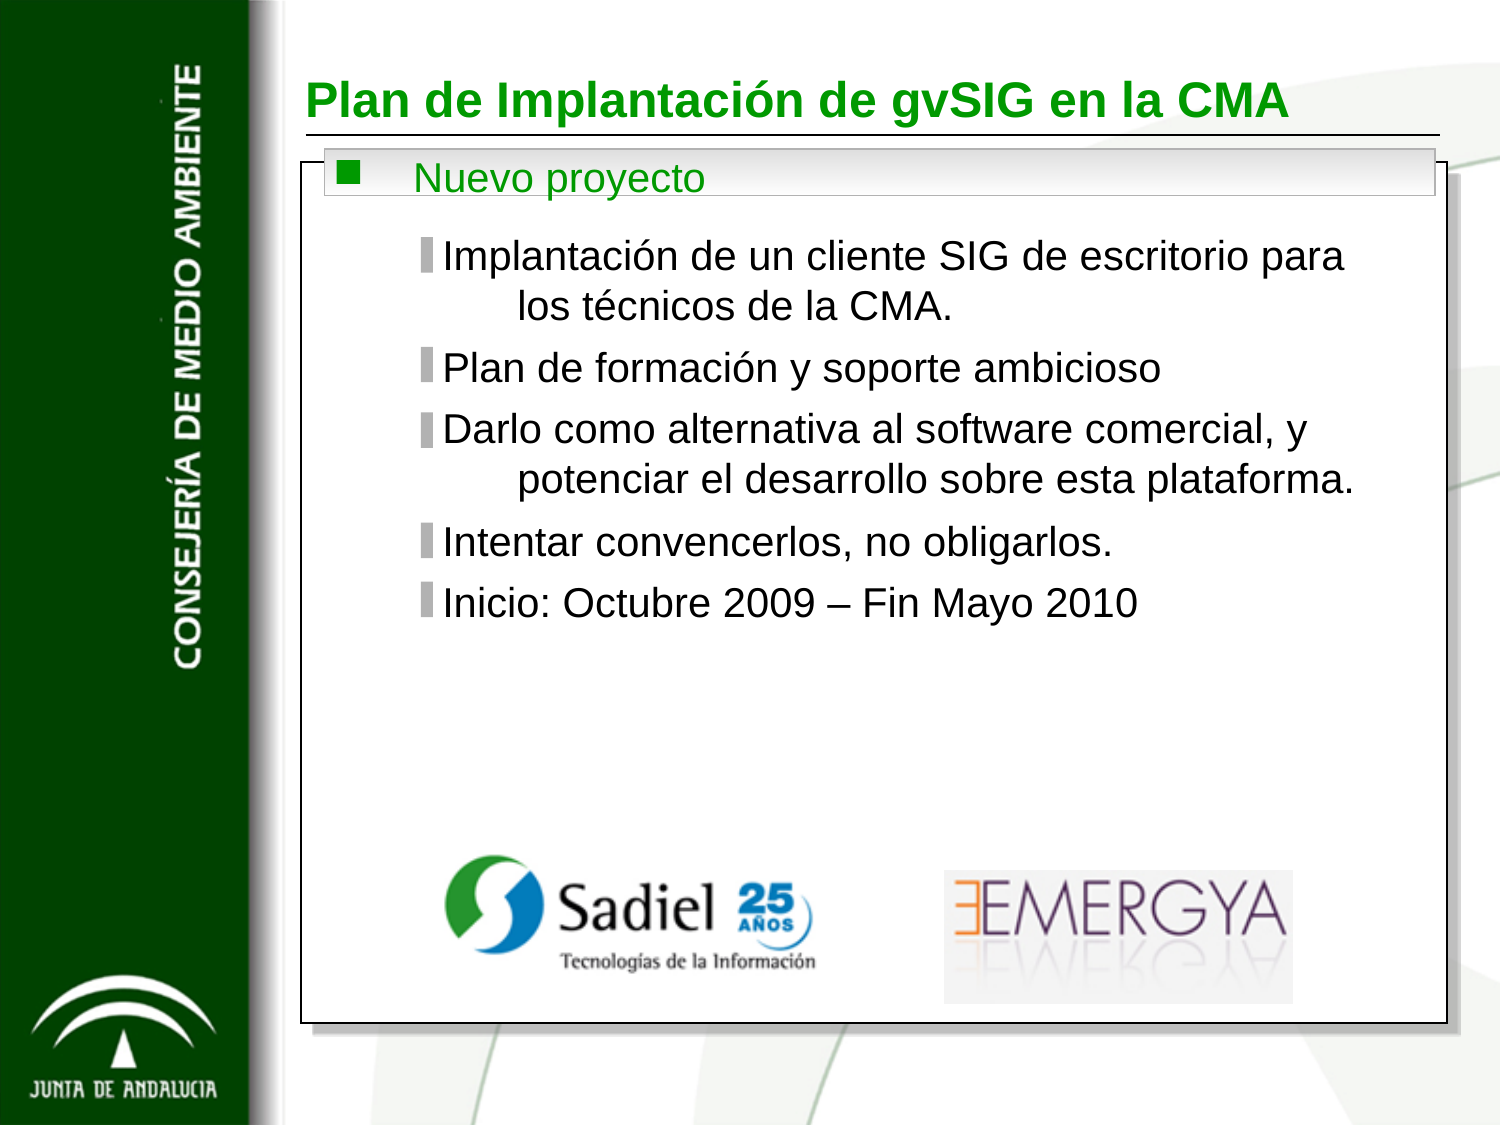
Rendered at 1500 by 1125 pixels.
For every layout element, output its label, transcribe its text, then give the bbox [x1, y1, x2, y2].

text_box Nuevo proyecto [324, 148, 1436, 196]
text_box [336, 160, 361, 184]
text_box Plan de Implantación de gvSIG en la CMA [290, 54, 1472, 140]
picture [0, 0, 1500, 1125]
text_box [301, 162, 1447, 1024]
text_box Implantación de un cliente SIG de escritorio para los técnicos de la CMA. Plan de formación y soporte ambicioso Darlo como alternativa al software comercial, y potenciar el desarrollo sobre esta plataforma. Intentar convencerlos, no obligarlos. Inicio: Octubre 2009 – Fin Mayo 2010 [421, 221, 1421, 1093]
